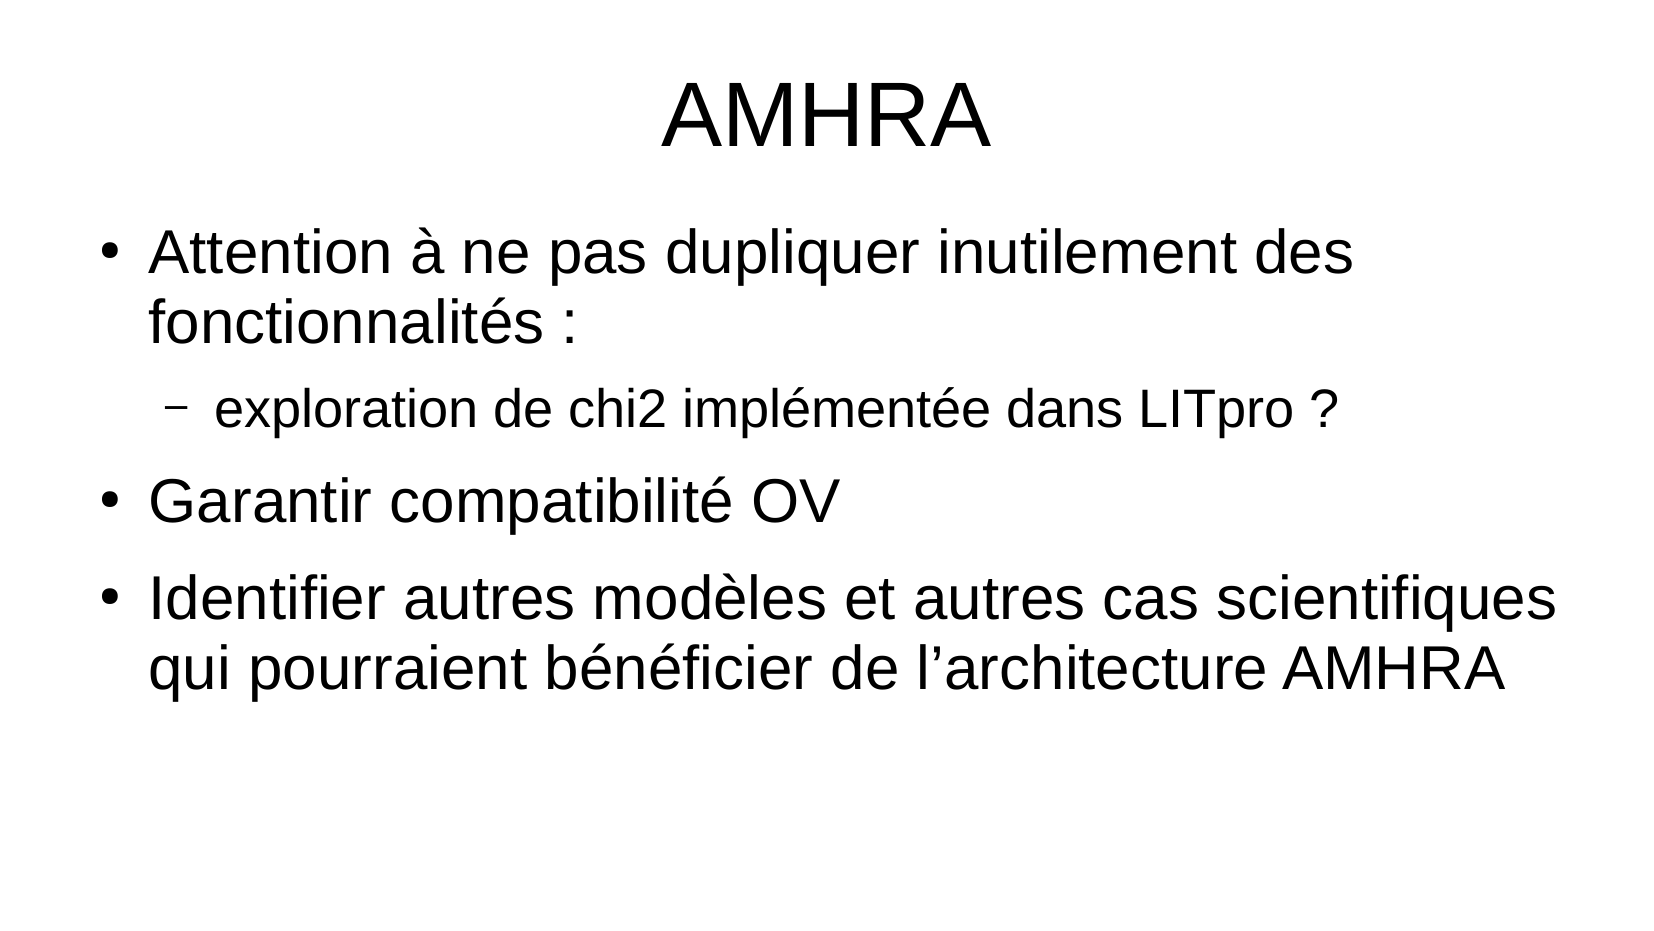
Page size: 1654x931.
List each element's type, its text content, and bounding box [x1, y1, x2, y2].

list Attention à ne pas dupliquer inutilement des fonctionnalités : exploration de chi2 implémentée dans LITpro ? Garantir compatibilité OV Identifier autres modèles et autres cas scientifiques qui pourraient bénéficier de l’architecture AMHRA [82, 217, 1571, 758]
title AMHRA [82, 37, 1571, 193]
